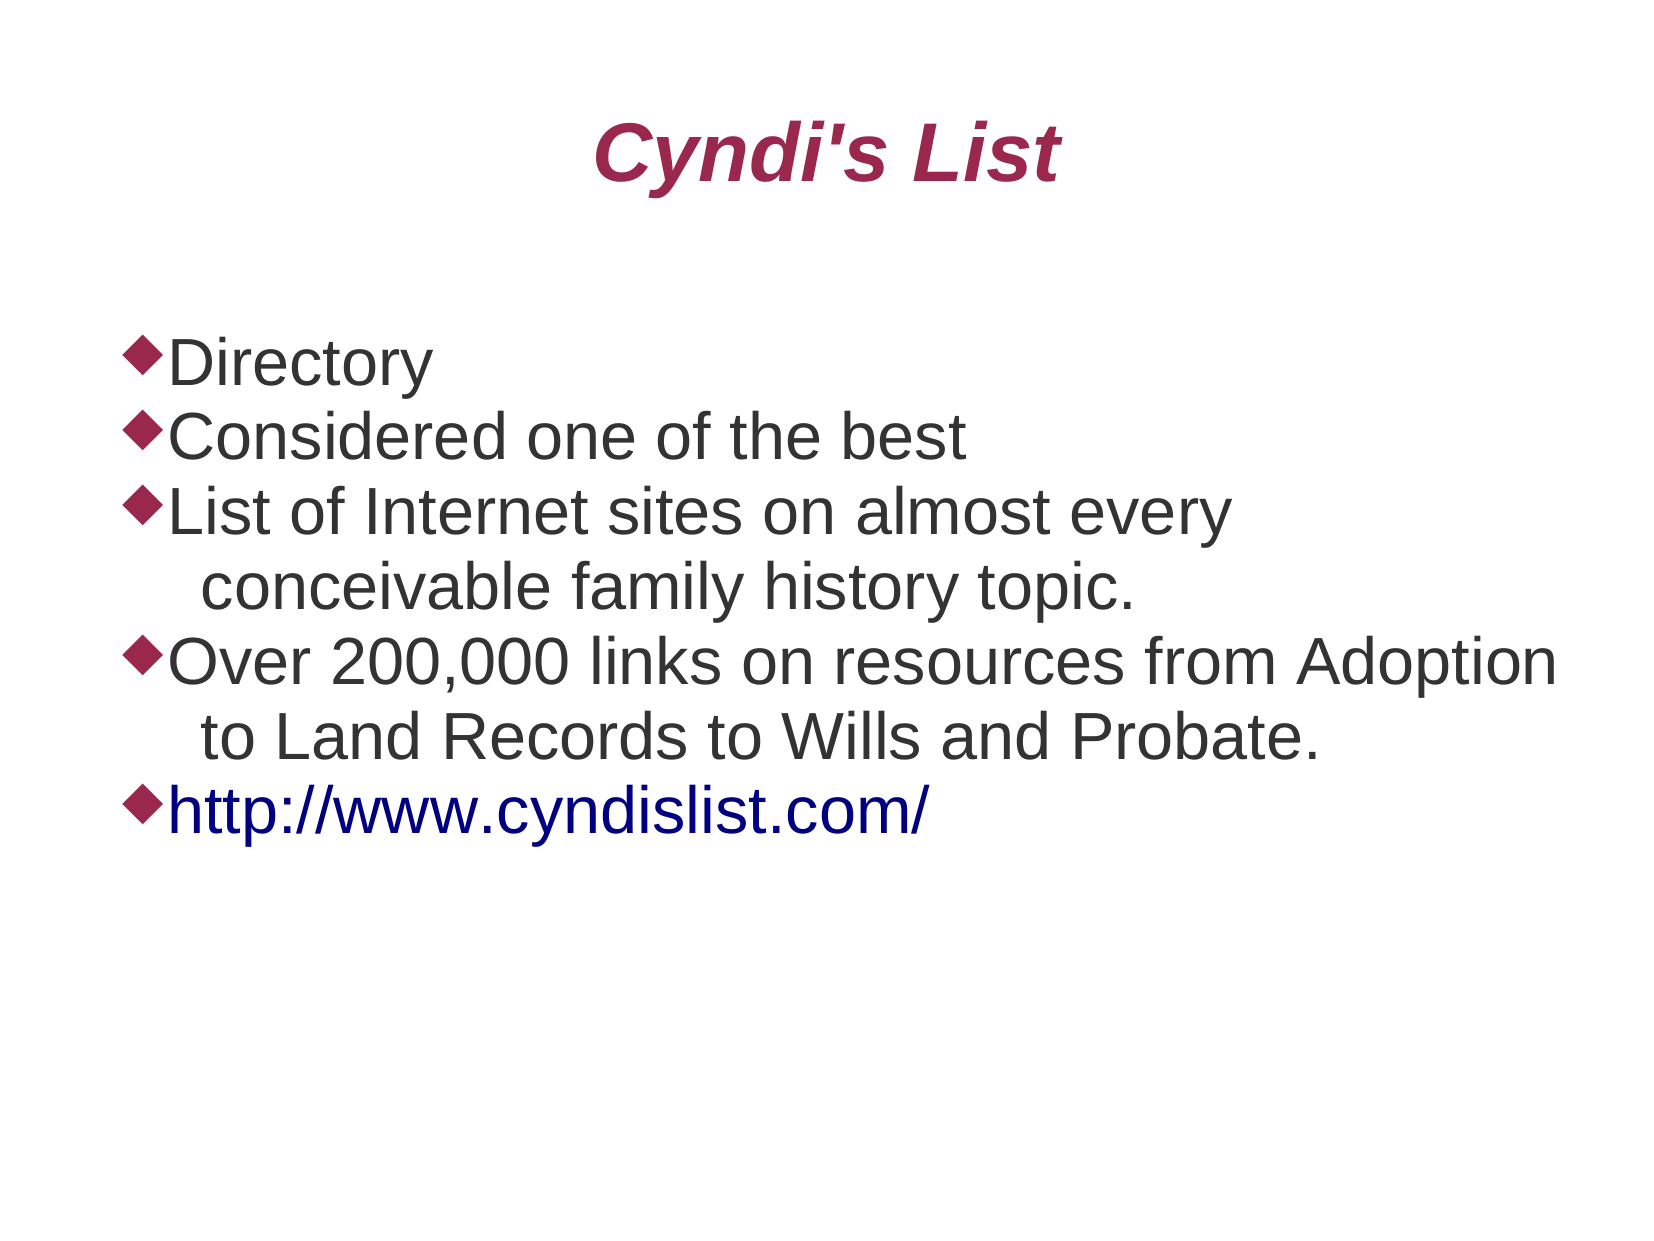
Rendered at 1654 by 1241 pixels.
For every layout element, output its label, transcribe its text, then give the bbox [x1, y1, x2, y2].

list Directory Considered one of the best List of Internet sites on almost every conceivable family history topic. Over 200,000 links on resources from Adoption to Land Records to Wills and Probate. http://www.cyndislist.com/ [118, 324, 1571, 990]
title Cyndi's List [82, 56, 1571, 250]
